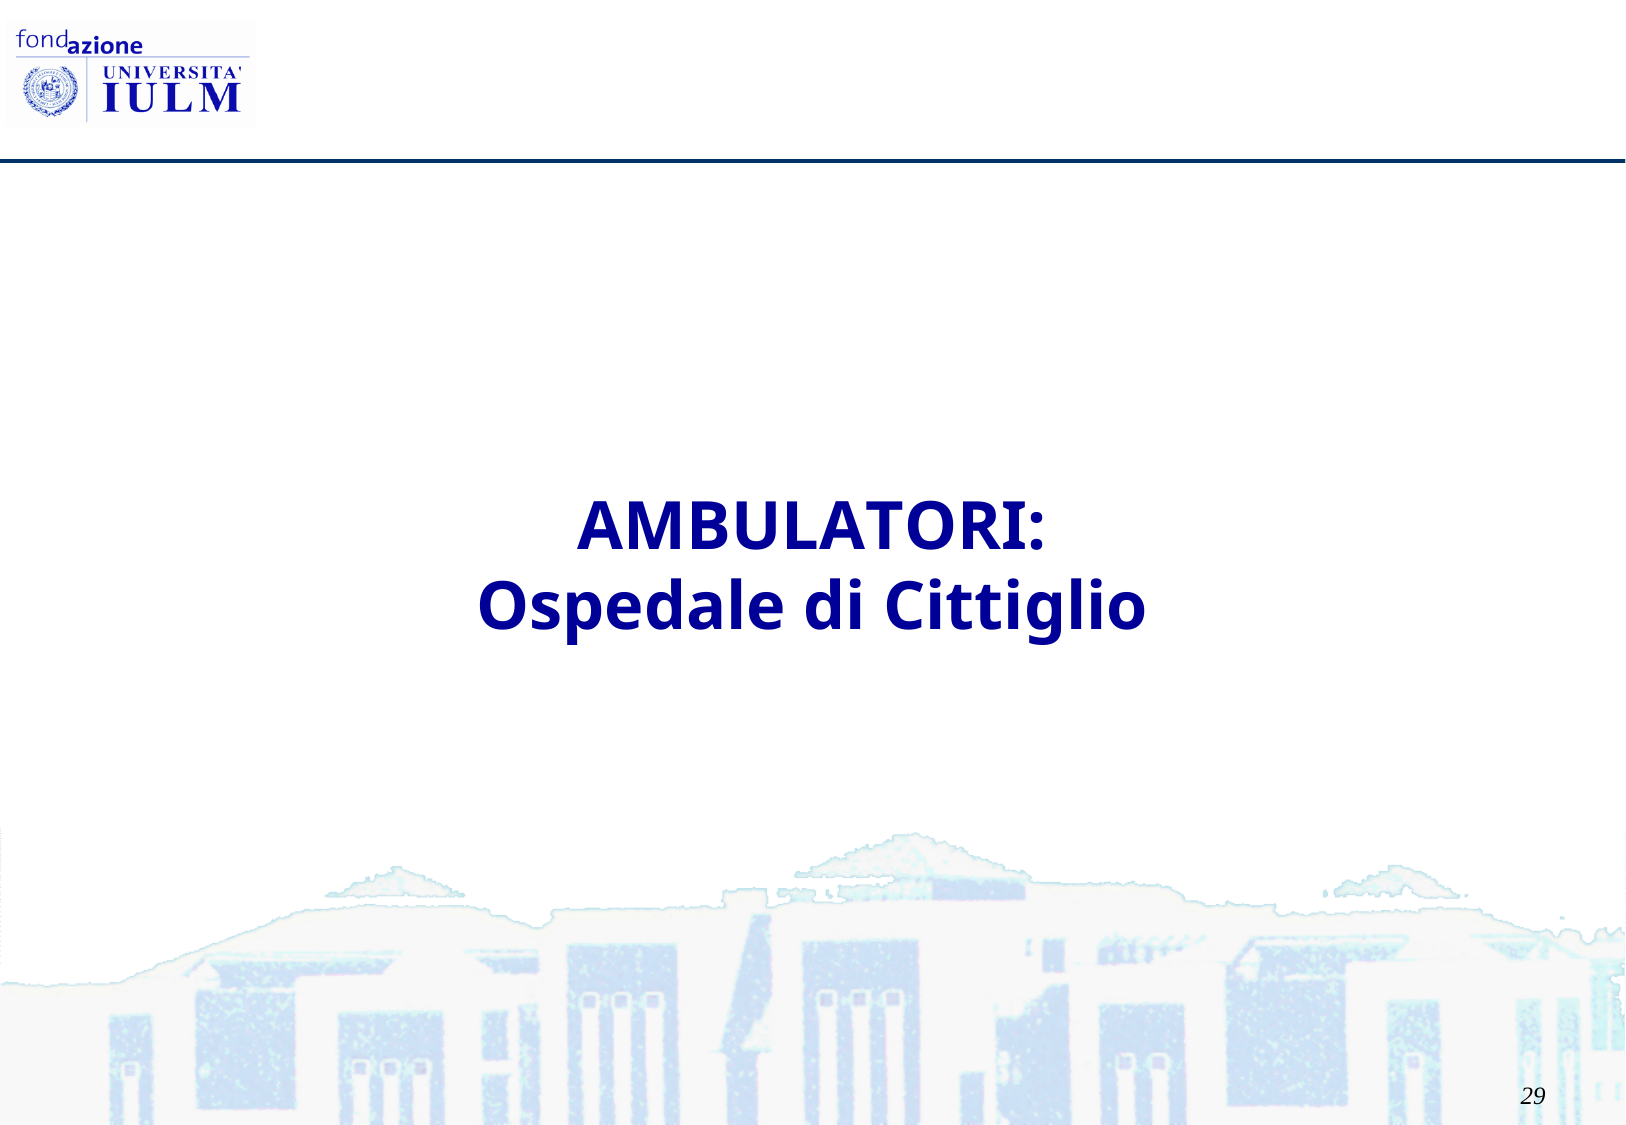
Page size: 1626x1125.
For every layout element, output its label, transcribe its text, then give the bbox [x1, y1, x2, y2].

picture [5, 19, 256, 127]
text_box AMBULATORI: Ospedale di Cittiglio [121, 469, 1504, 657]
